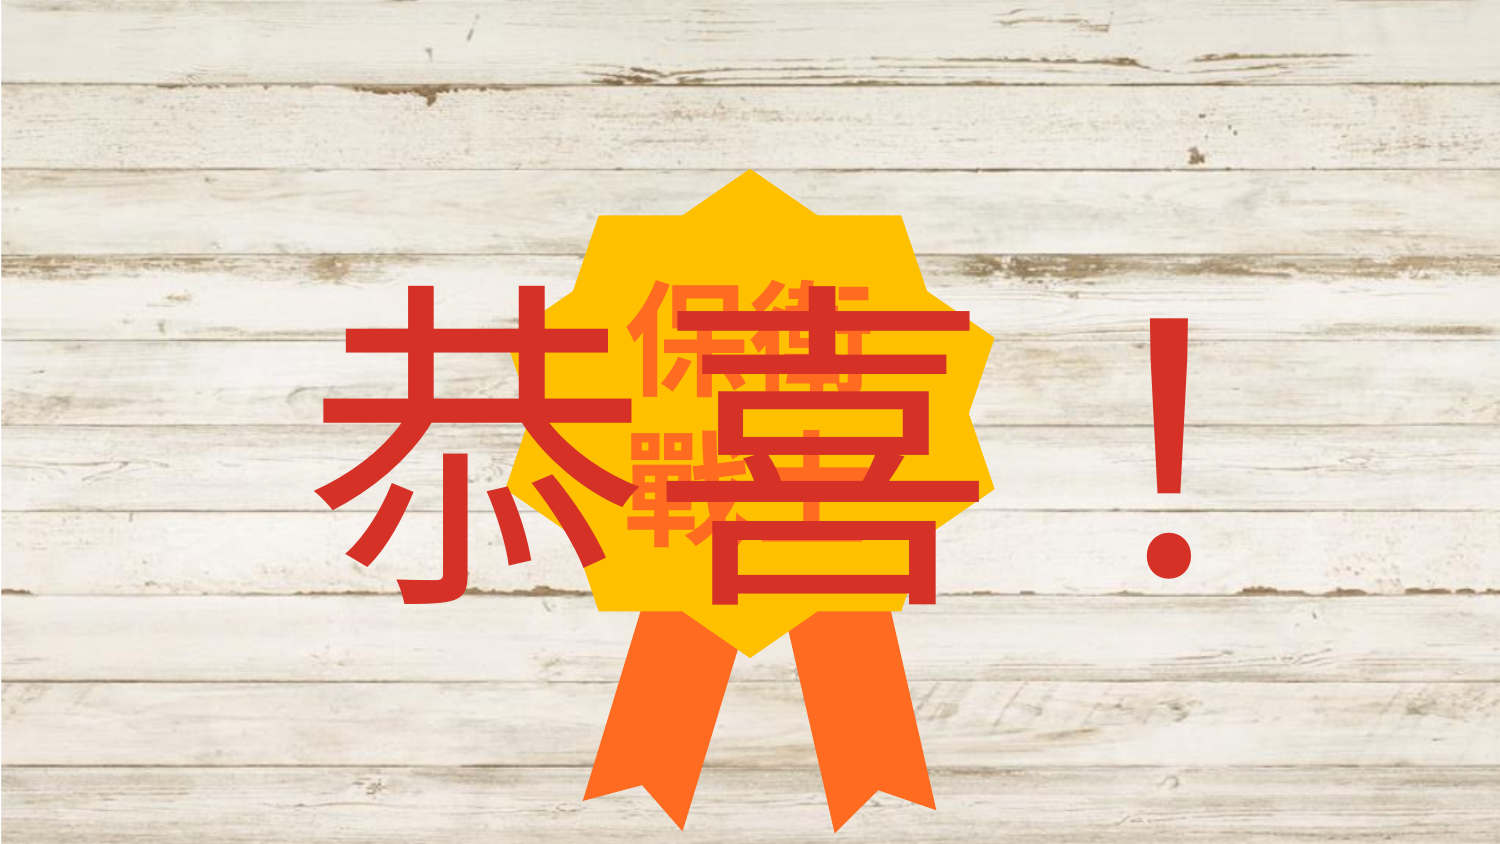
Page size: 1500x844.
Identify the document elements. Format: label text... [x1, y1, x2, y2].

text_box [596, 168, 904, 223]
text_box [582, 659, 735, 832]
text_box [794, 659, 937, 834]
picture [0, 0, 1500, 844]
text_box 恭喜！ [289, 223, 1339, 659]
